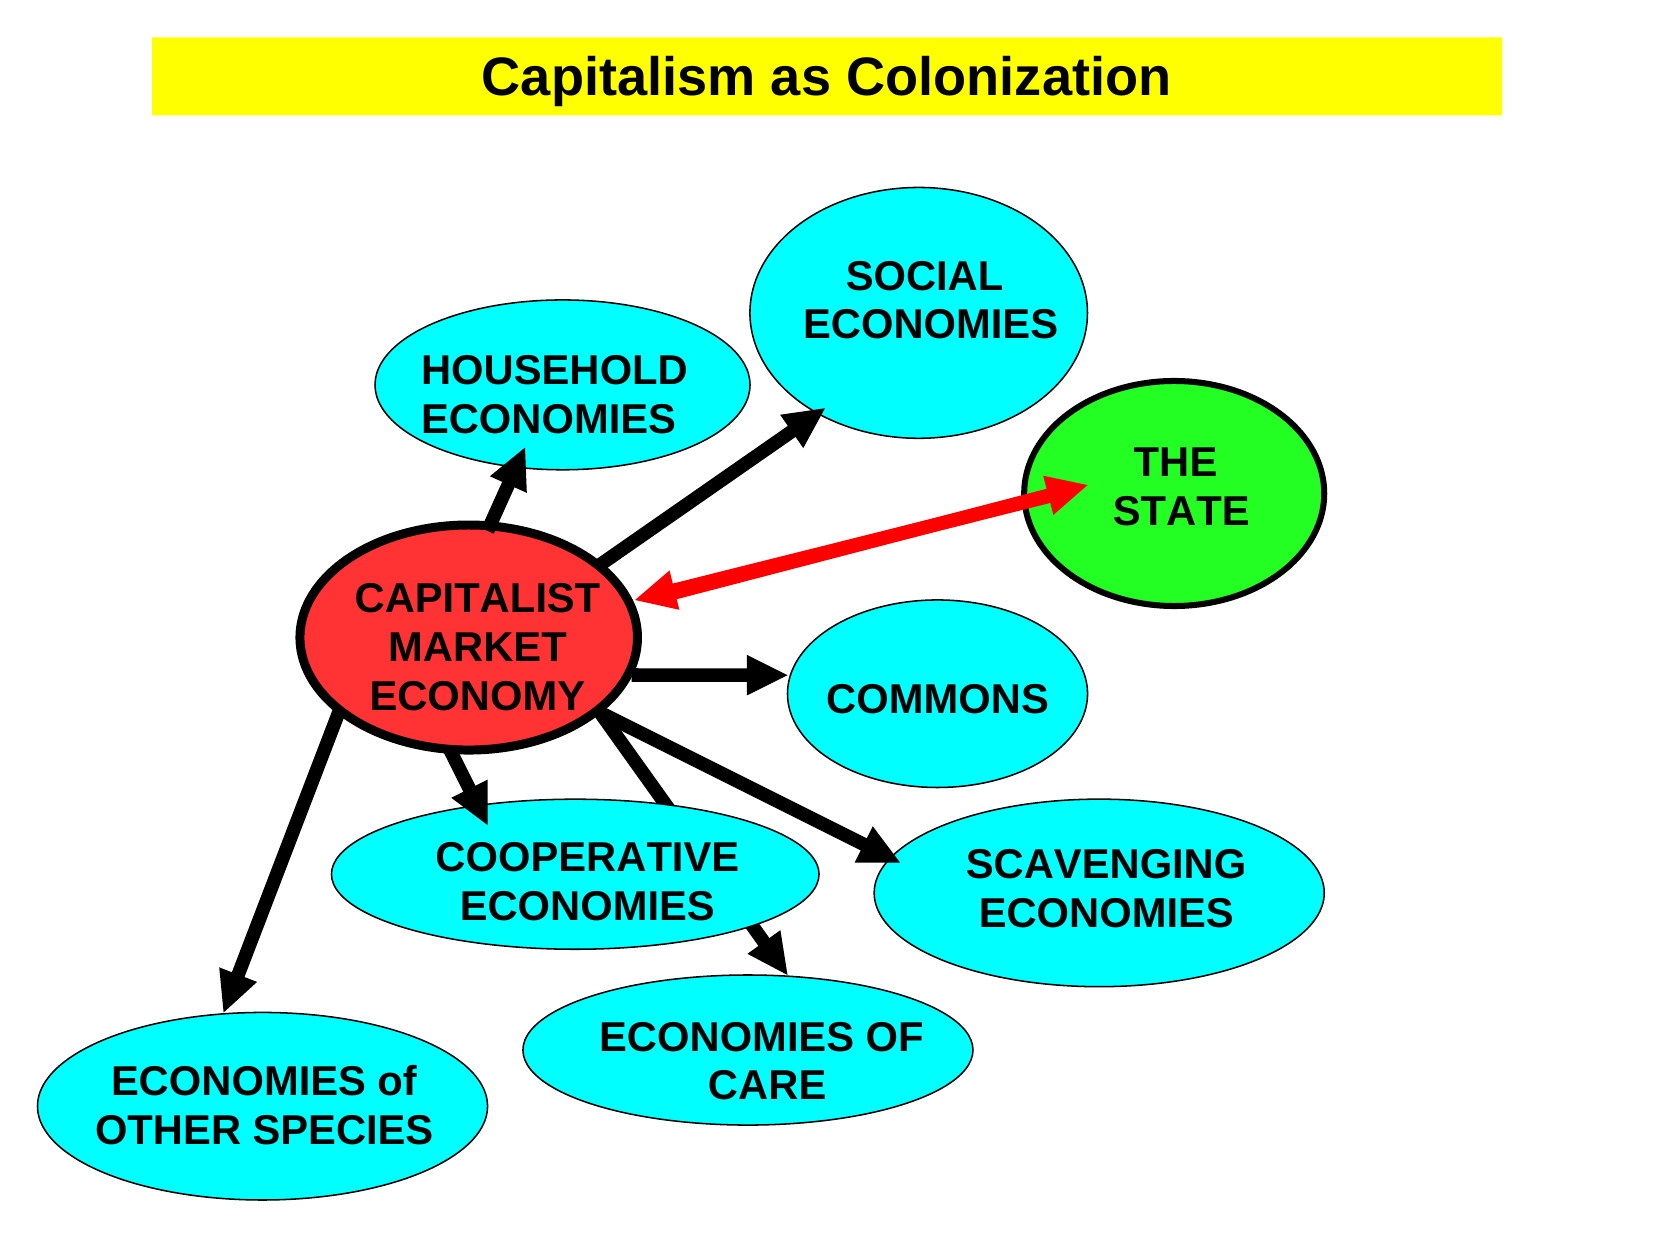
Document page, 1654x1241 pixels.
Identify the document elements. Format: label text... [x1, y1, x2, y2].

text_box [338, 525, 599, 566]
text_box [478, 1079, 488, 1134]
text_box [331, 831, 375, 918]
text_box [894, 850, 899, 859]
text_box [84, 1012, 441, 1049]
text_box [488, 799, 757, 824]
text_box THE STATE [1087, 430, 1276, 581]
text_box [962, 1026, 973, 1074]
text_box [808, 742, 1067, 788]
text_box SOCIAL ECONOMIES [750, 193, 1100, 376]
text_box [407, 299, 718, 337]
text_box [794, 599, 1081, 666]
text_box [37, 1075, 50, 1138]
text_box [446, 938, 704, 950]
text_box [646, 1117, 850, 1126]
text_box COOPERATIVE ECONOMIES [375, 824, 800, 938]
text_box HOUSEHOLD ECONOMIES [406, 337, 796, 459]
text_box ECONOMIES OF CARE [572, 1004, 962, 1117]
text_box CAPITALIST MARKET ECONOMY [317, 566, 638, 751]
text_box [928, 799, 1271, 832]
text_box Capitalism as Colonization [152, 37, 1503, 116]
text_box [526, 459, 654, 470]
text_box [81, 1162, 444, 1201]
text_box [299, 588, 317, 687]
text_box [874, 863, 899, 936]
text_box [522, 975, 926, 1097]
text_box [375, 338, 406, 432]
text_box [869, 187, 969, 193]
text_box [471, 459, 509, 466]
text_box [1024, 380, 1325, 577]
text_box ECONOMIES of OTHER SPECIES [50, 1049, 478, 1162]
text_box [800, 845, 820, 904]
text_box SCAVENGING ECONOMIES [899, 832, 1313, 1031]
text_box [394, 807, 484, 824]
text_box [1025, 487, 1269, 607]
text_box [1313, 863, 1325, 923]
text_box [796, 376, 1065, 439]
text_box COMMONS [750, 666, 1126, 742]
